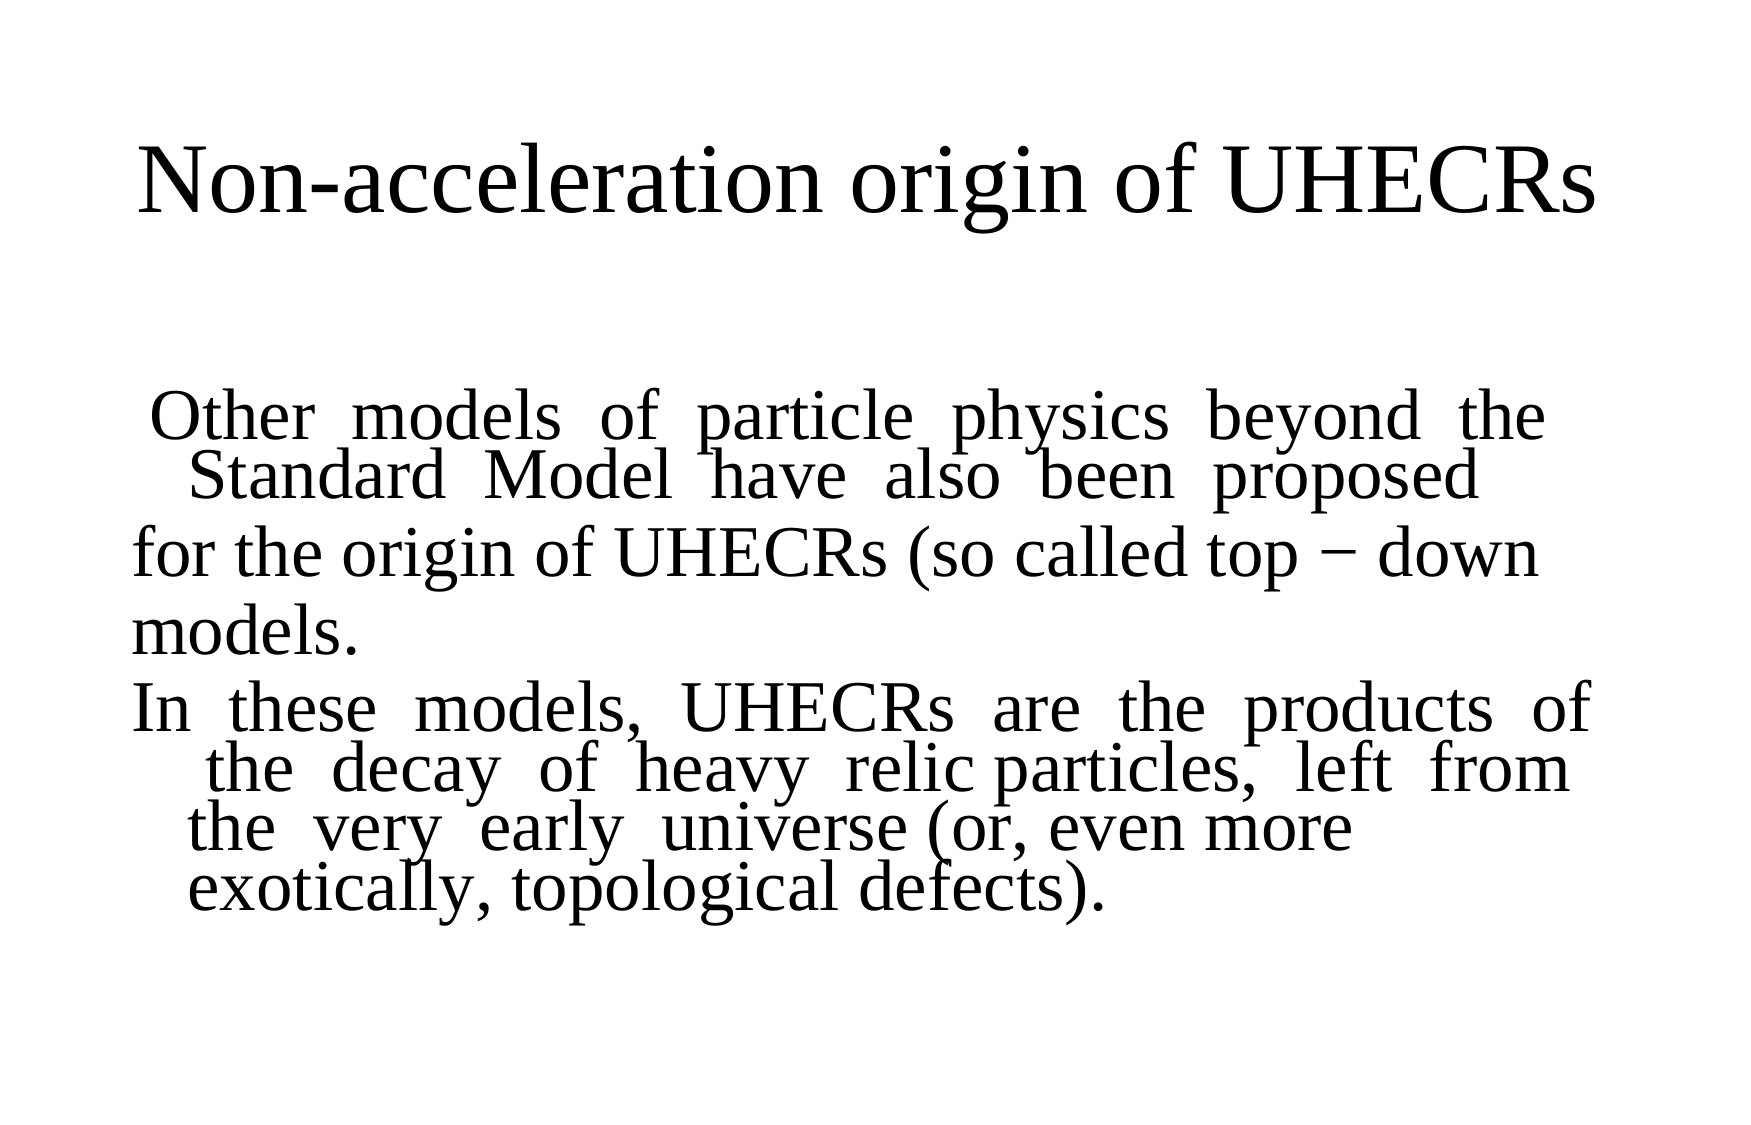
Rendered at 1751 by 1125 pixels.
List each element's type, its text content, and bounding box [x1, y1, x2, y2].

list Other models of particle physics beyond the Standard Model have also been proposed for the origin of UHECRs (so called top − down models. In these models, UHECRs are the products of the decay of heavy relic particles, left from the very early universe (or, even more exotically, topological defects). [131, 324, 1606, 1070]
title Non-acceleration origin of UHECRs [131, 65, 1606, 310]
